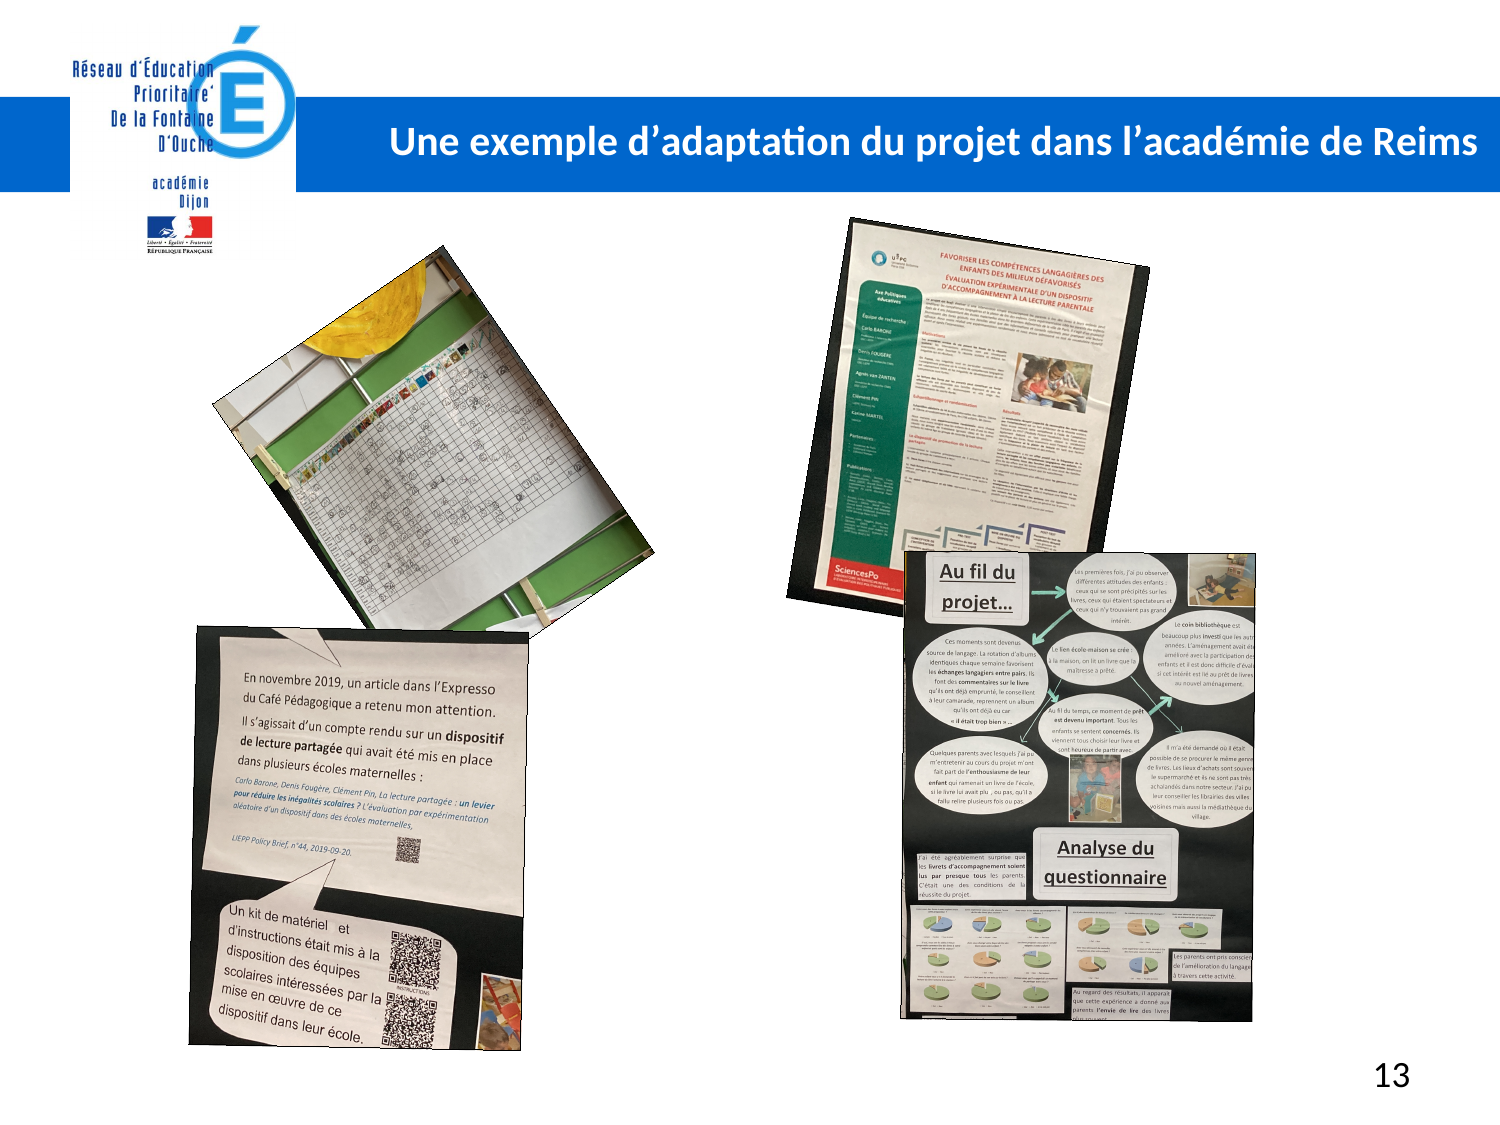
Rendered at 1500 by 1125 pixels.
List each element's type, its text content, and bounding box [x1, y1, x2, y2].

picture [188, 245, 655, 1051]
picture [70, 23, 296, 260]
text_box <numéro> [1074, 1042, 1426, 1103]
picture [786, 217, 1256, 1022]
text_box Une exemple d’adaptation du projet dans l’académie de Reims [265, 45, 1495, 233]
